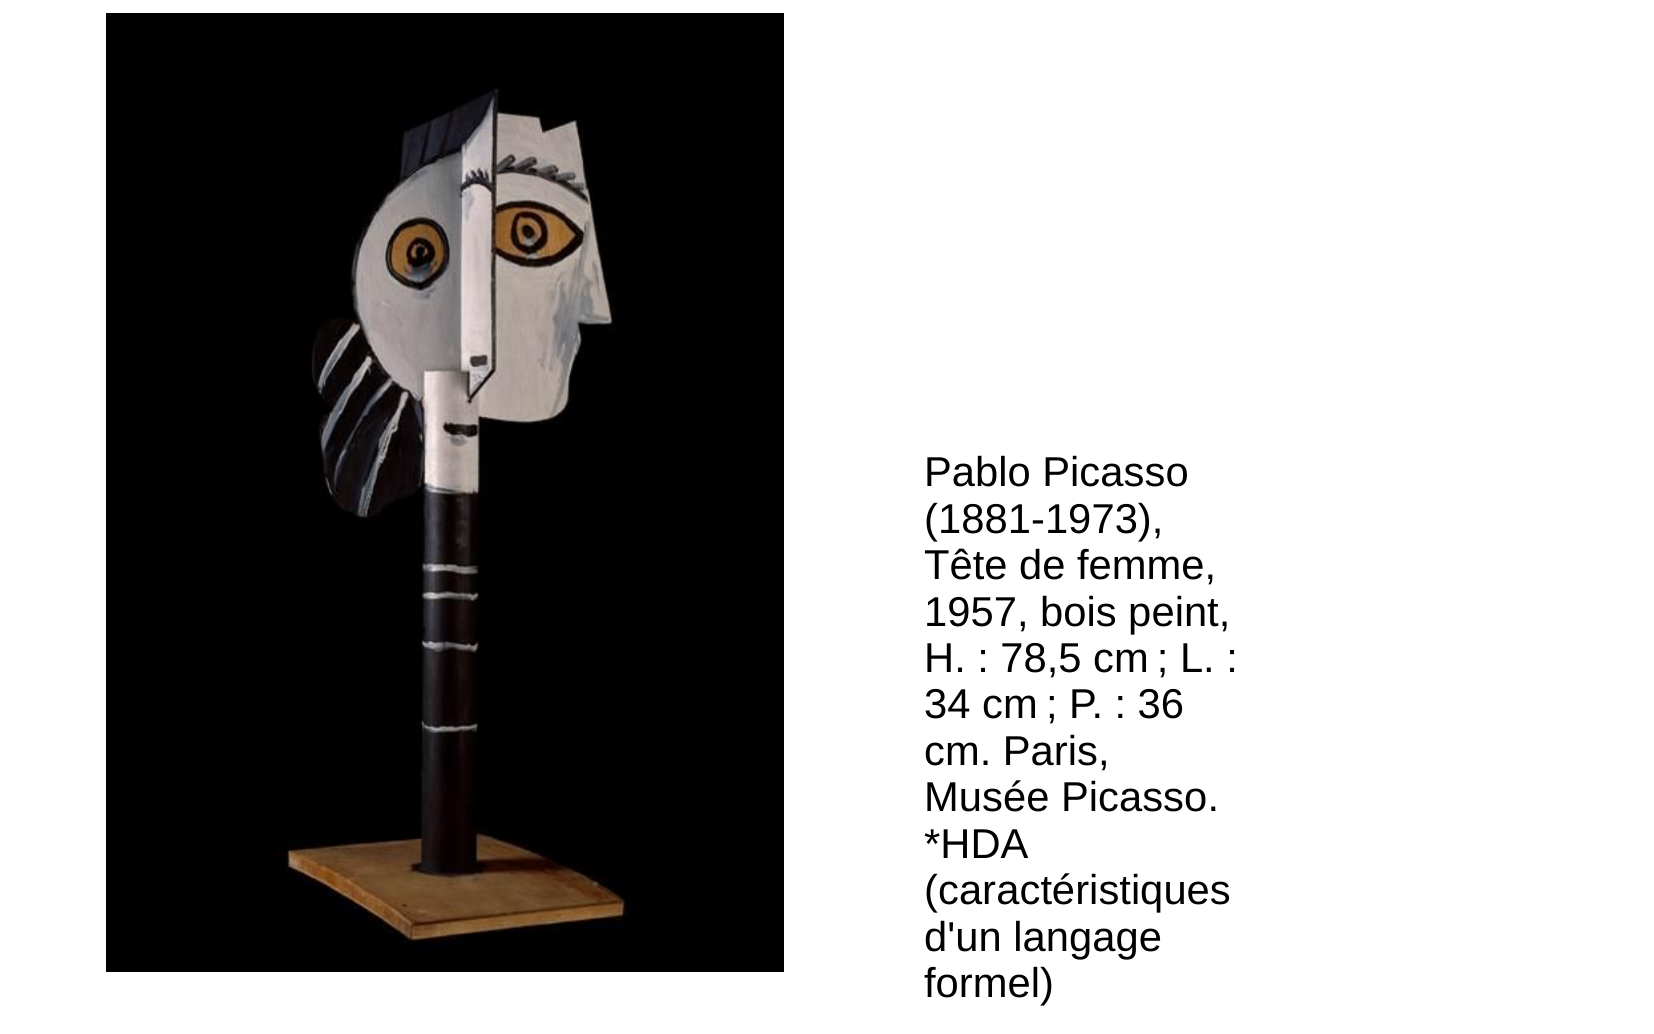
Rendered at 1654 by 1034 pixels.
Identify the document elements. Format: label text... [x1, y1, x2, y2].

text_box Pablo Picasso (1881-1973), Tête de femme, 1957, bois peint, H. : 78,5 cm ; L. : 34 cm ; P. : 36 cm. Paris, Musée Picasso. *HDA (caractéristiques d'un langage formel) [909, 441, 1254, 1014]
picture [106, 13, 784, 973]
